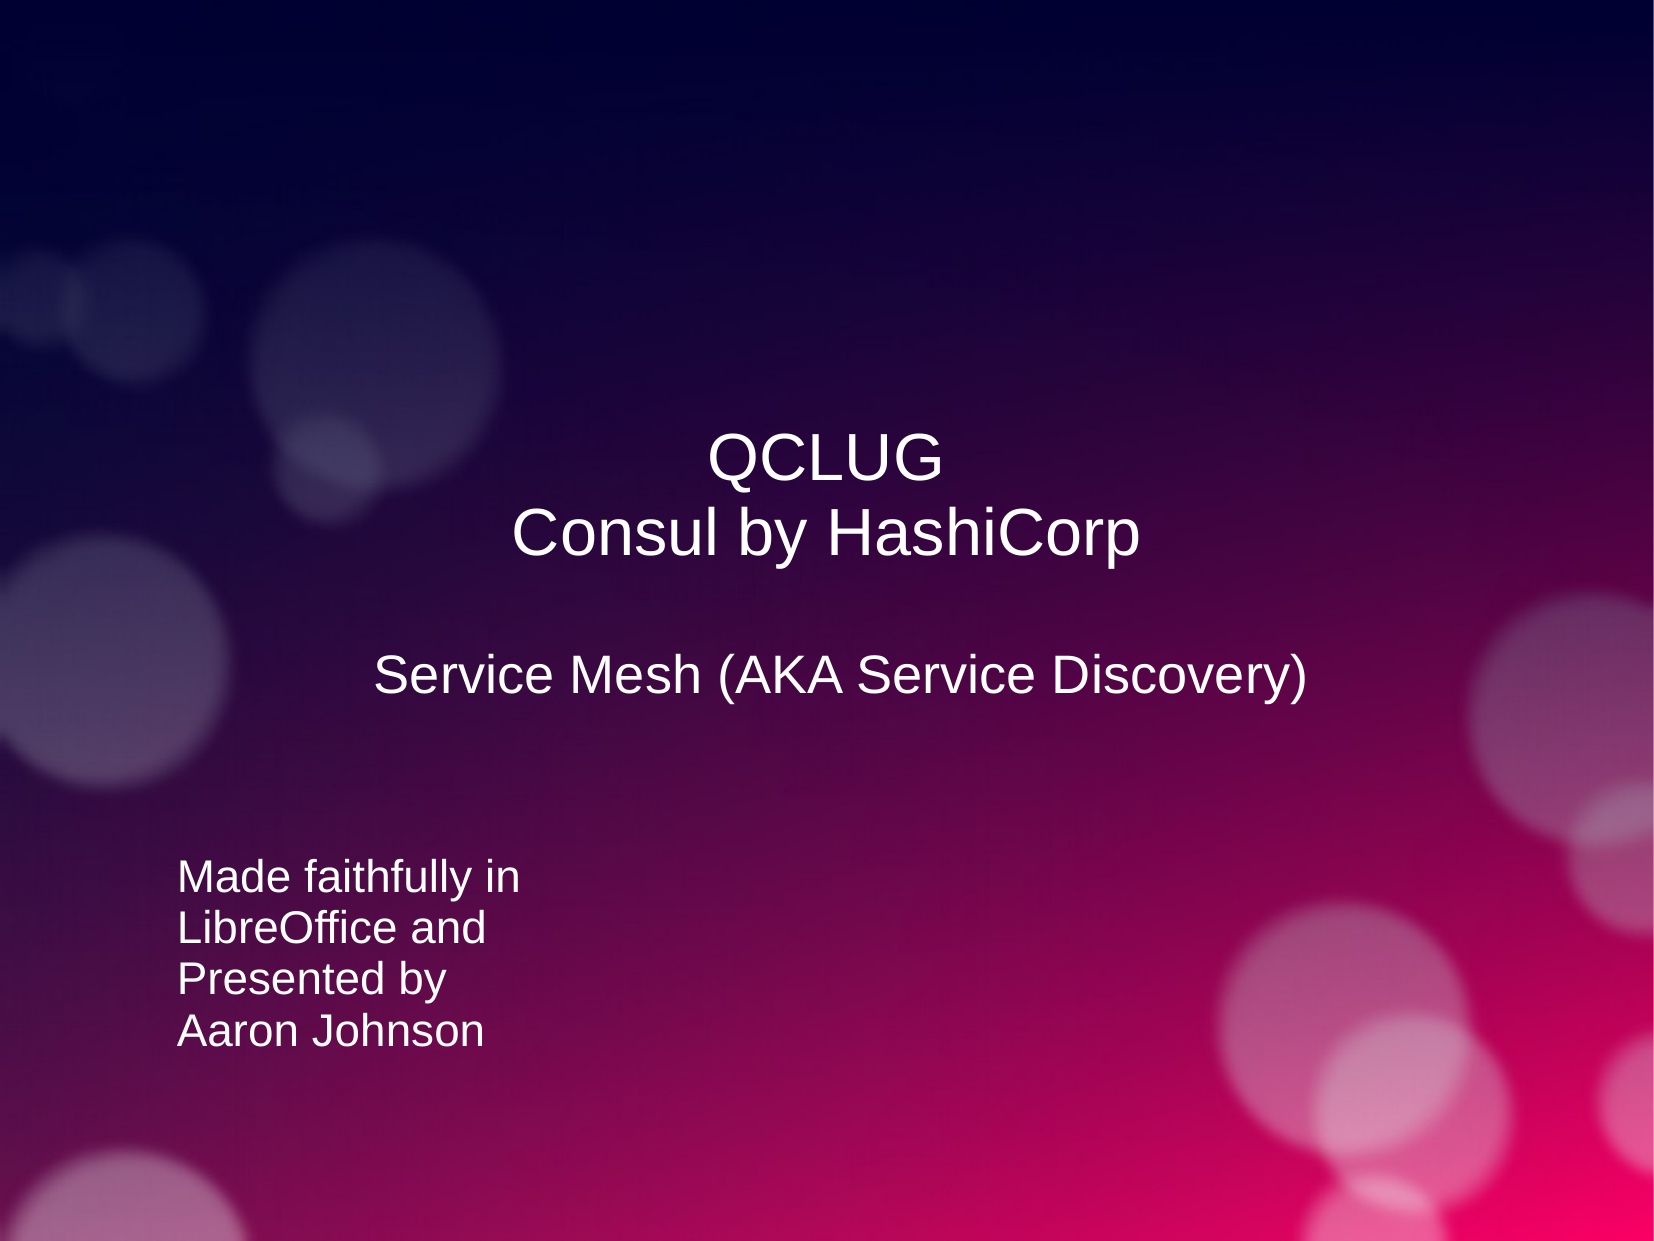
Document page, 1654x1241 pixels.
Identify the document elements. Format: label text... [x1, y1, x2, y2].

text_box Made faithfully in LibreOffice and Presented by Aaron Johnson [176, 850, 571, 1056]
picture [0, 0, 1654, 1241]
subtitle QCLUG Consul by HashiCorp Service Mesh (AKA Service Discovery) [82, 390, 1571, 736]
